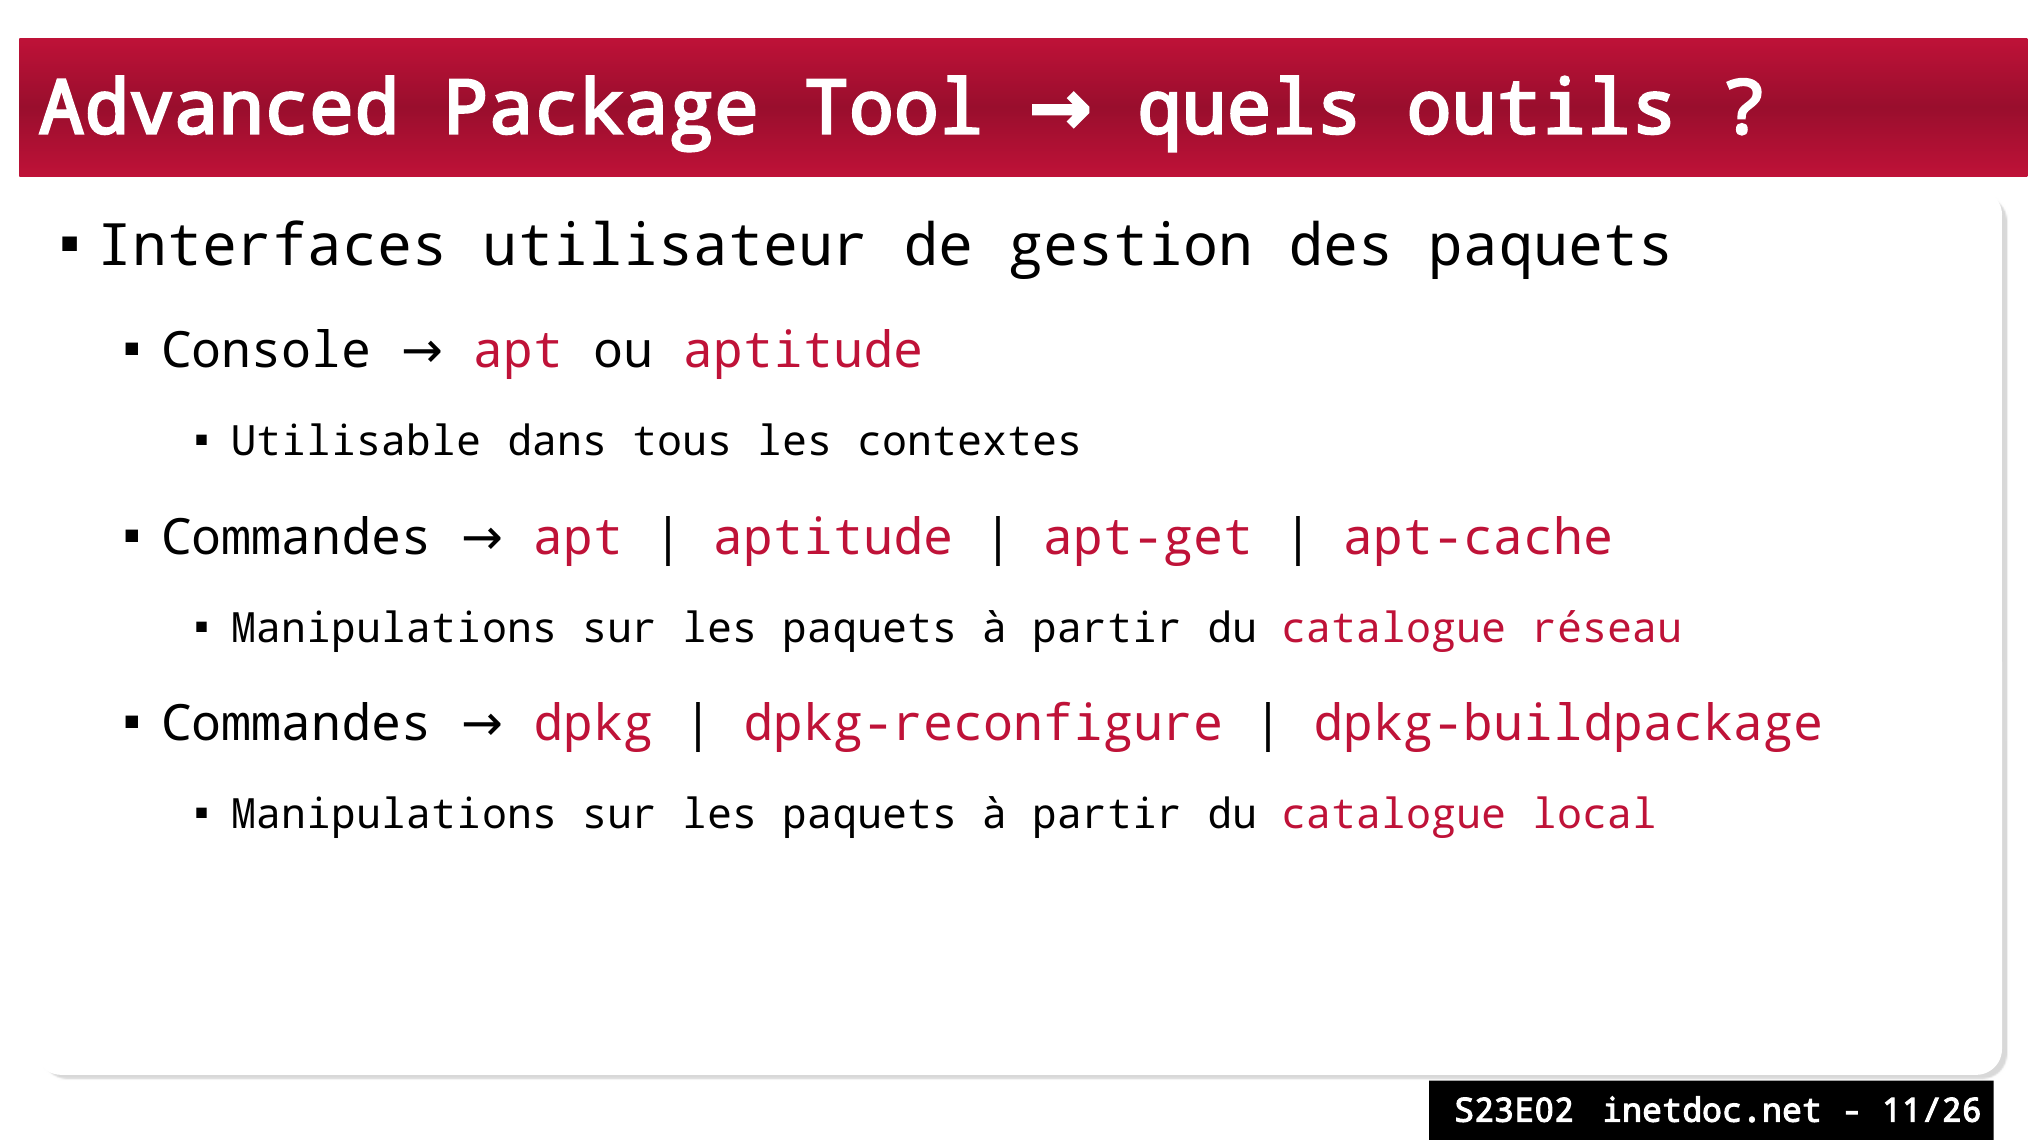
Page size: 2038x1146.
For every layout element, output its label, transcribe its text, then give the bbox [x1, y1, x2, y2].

text_box Advanced Package Tool → quels outils ? [19, 38, 2028, 177]
text_box S23E02 inetdoc.net - <numéro>/26 [1429, 1080, 1994, 1140]
text_box Interfaces utilisateur de gestion des paquets Console → apt ou aptitude Utilisable dans tous les contextes Commandes → apt | aptitude | apt-get | apt-cache Manipulations sur les paquets à partir du catalogue réseau Commandes → dpkg | dpkg-reconfigure | dpkg-buildpackage Manipulations sur les paquets à partir du catalogue local [35, 188, 2003, 1075]
